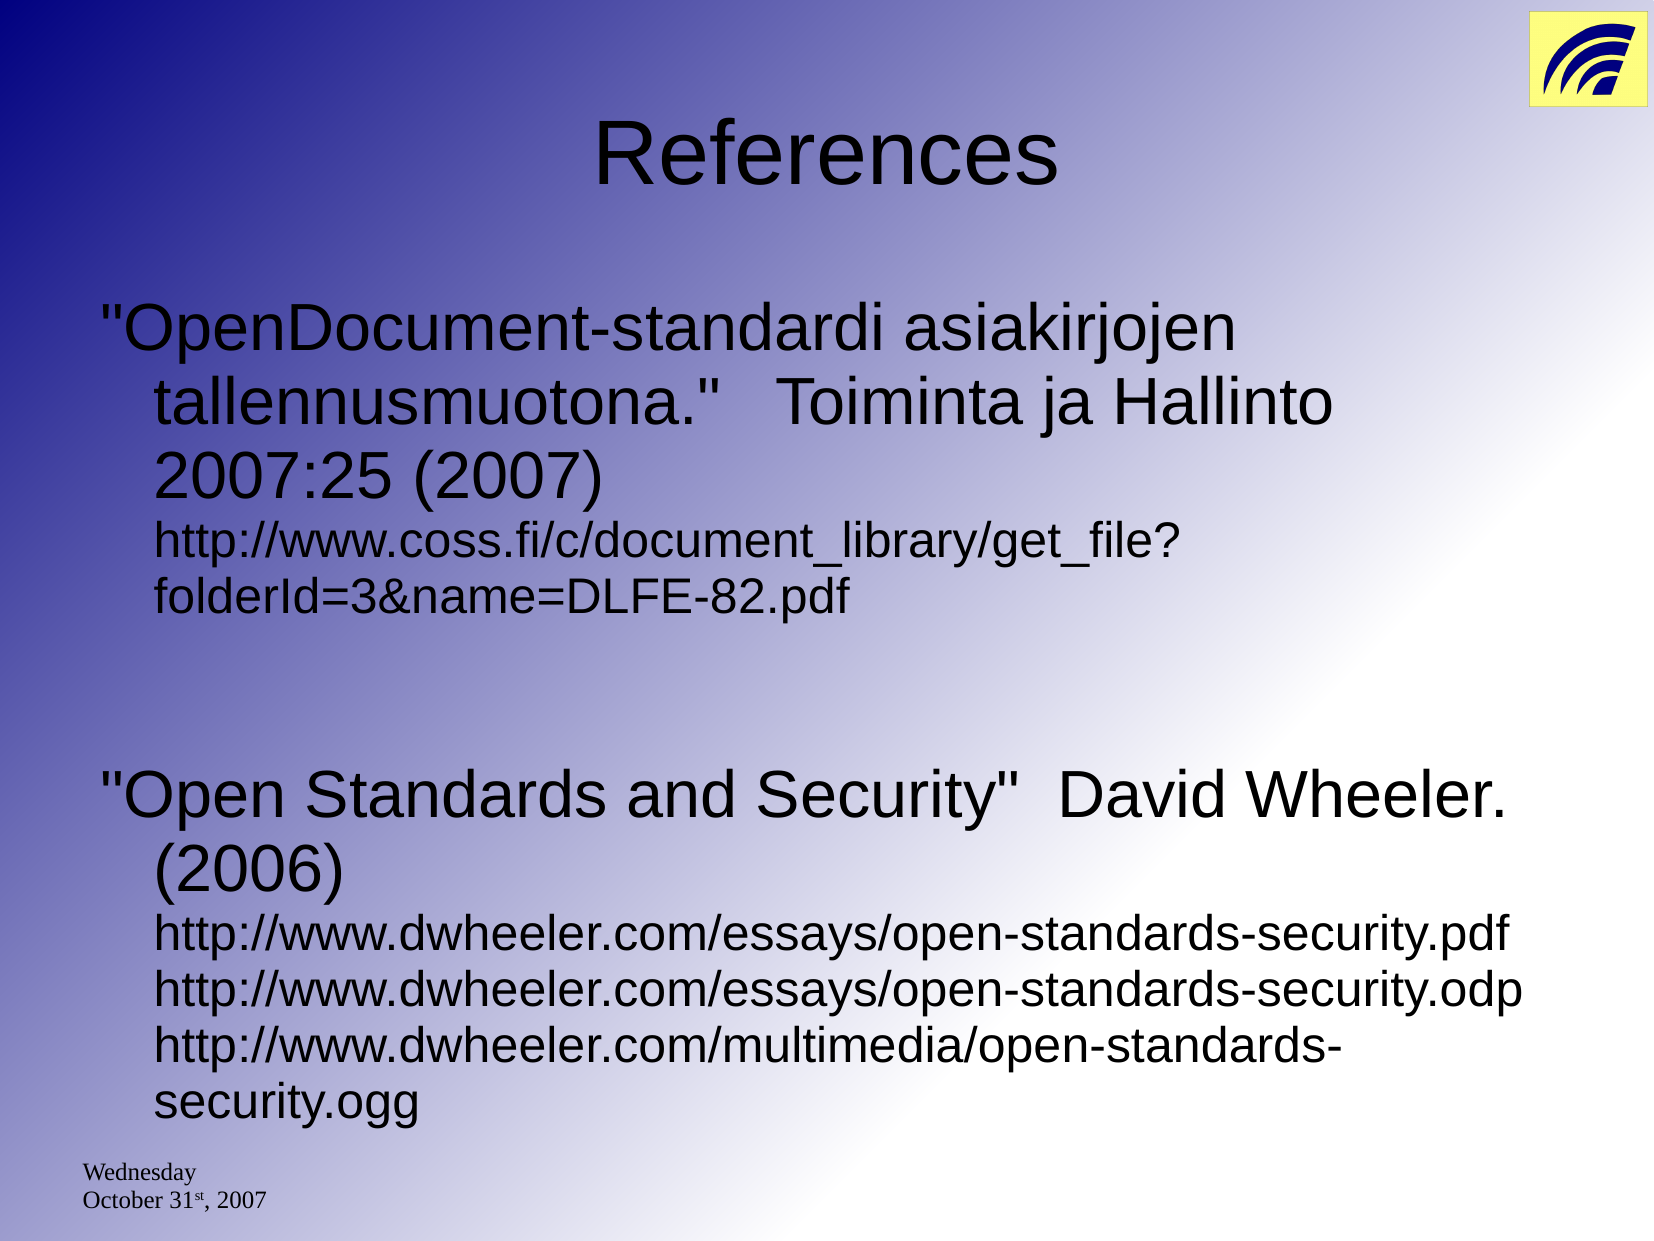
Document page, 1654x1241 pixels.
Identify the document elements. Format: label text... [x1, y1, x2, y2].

picture [1529, 11, 1648, 107]
list "OpenDocument-standardi asiakirjojen tallennusmuotona." Toiminta ja Hallinto 2007:25 (2007) http://www.coss.fi/c/document_library/get_file?folderId=3&name=DLFE-82.pdf "Open Standards and Security" David Wheeler.(2006) http://www.dwheeler.com/essays/open-standards-security.pdf http://www.dwheeler.com/essays/open-standards-security.odp http://www.dwheeler.com/multimedia/open-standards-security.ogg [82, 290, 1571, 1094]
title References [82, 56, 1571, 250]
